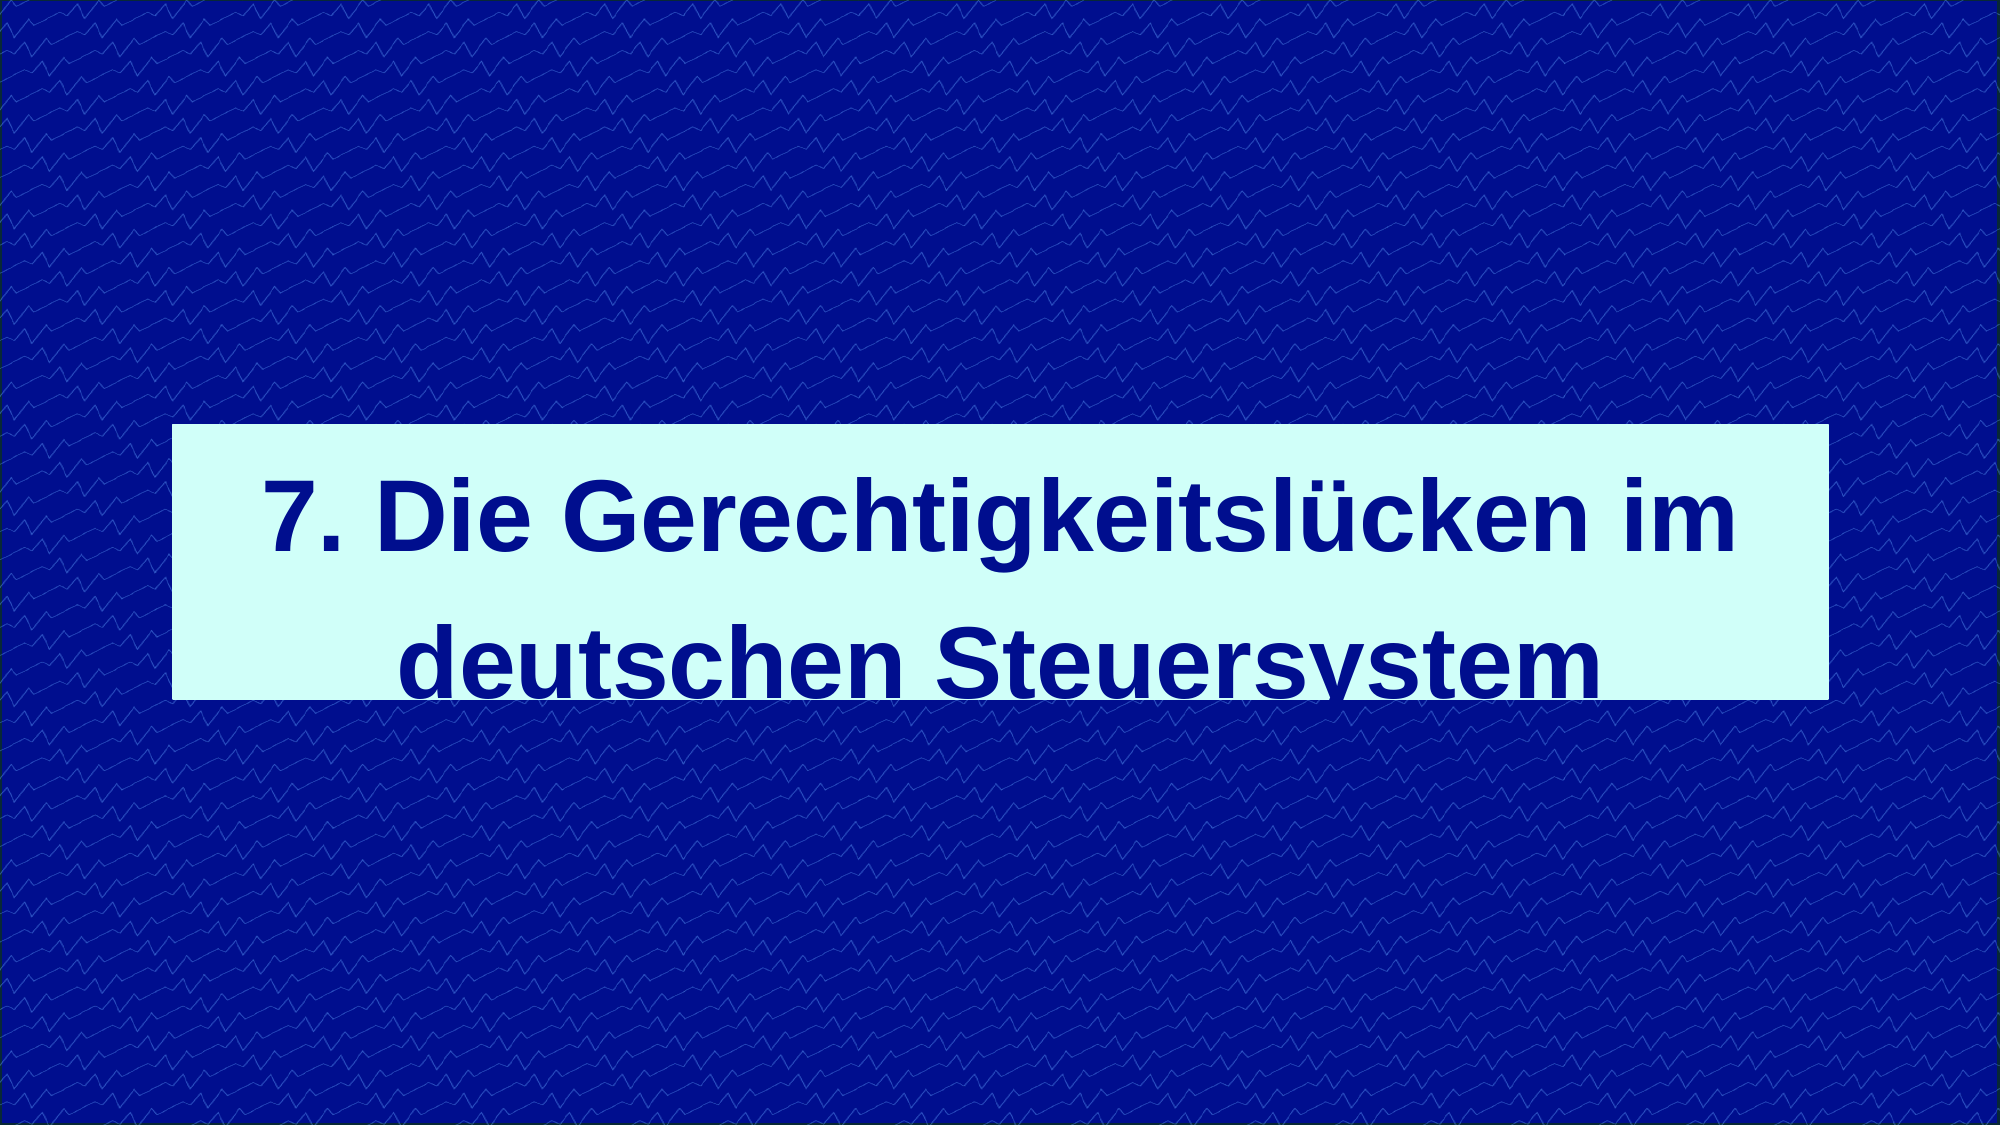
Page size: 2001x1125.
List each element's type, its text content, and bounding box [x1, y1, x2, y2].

text_box 7. Die Gerechtigkeitslücken im deutschen Steuersystem [173, 424, 1828, 699]
text_box [0, 0, 2000, 1125]
